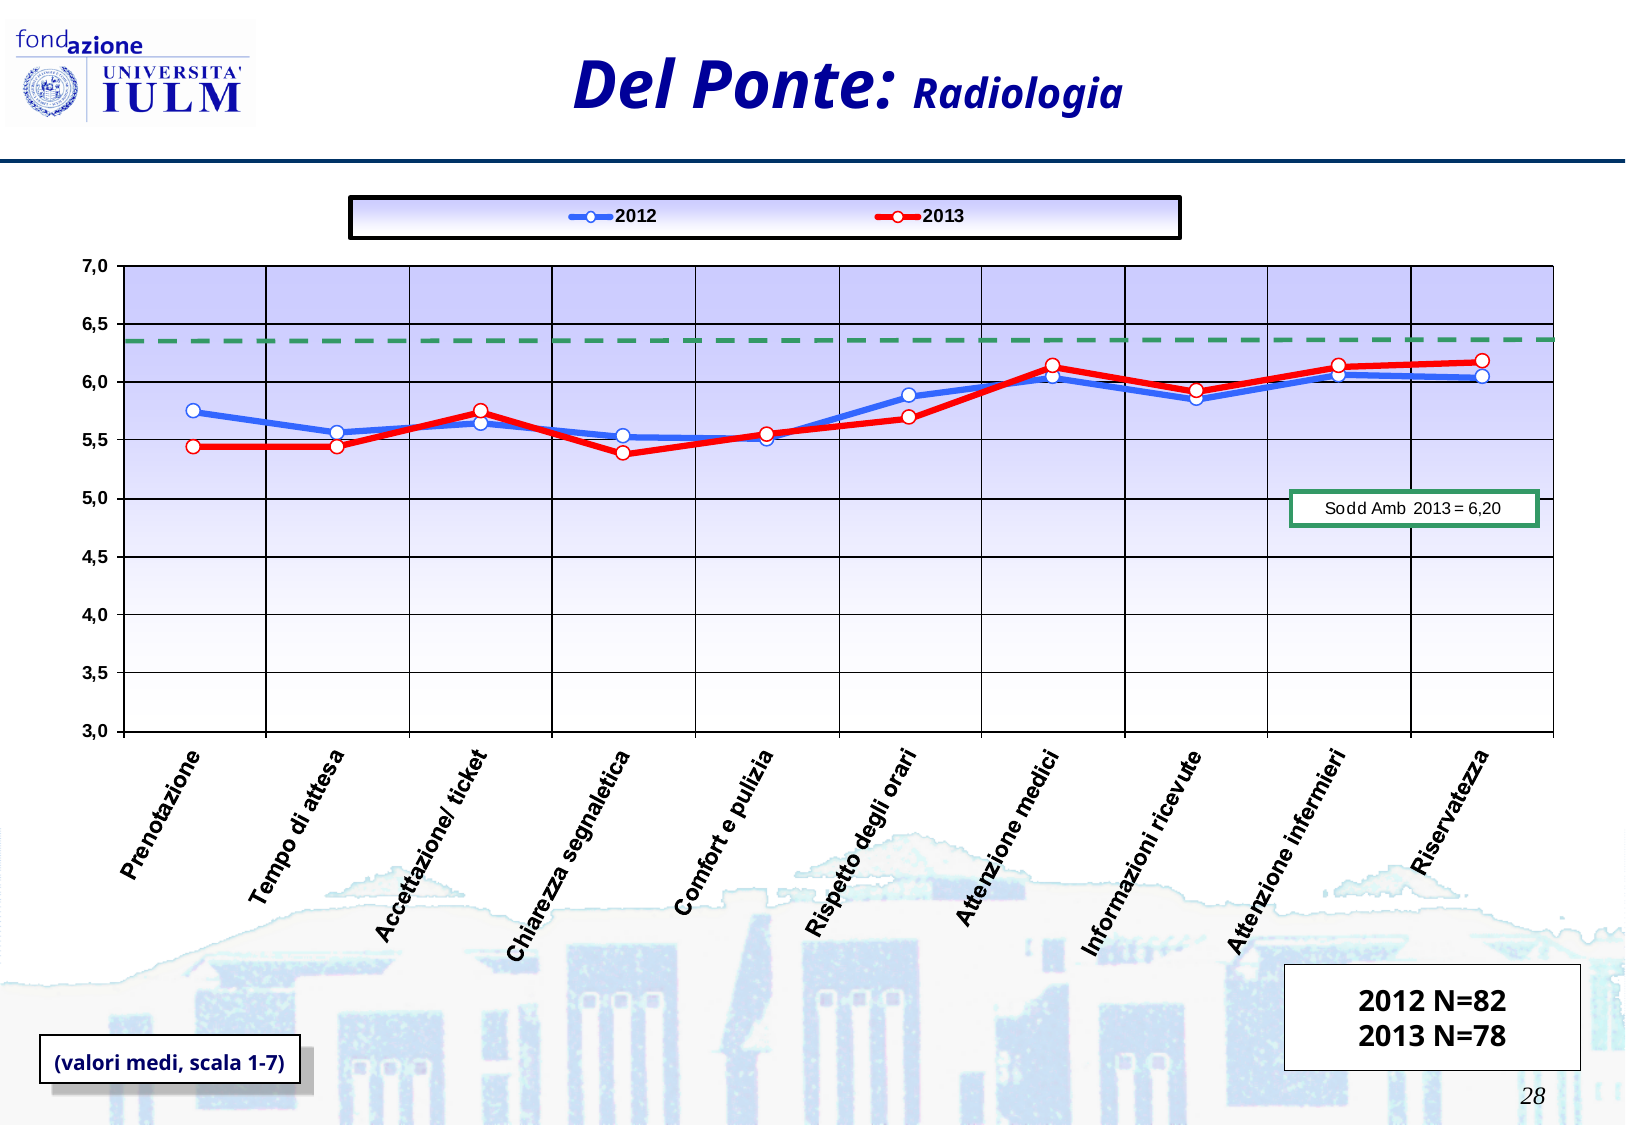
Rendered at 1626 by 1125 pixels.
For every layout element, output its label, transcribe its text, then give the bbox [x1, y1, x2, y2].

picture [46, 184, 1564, 1125]
text_box 2012 N=82 2013 N=78 [1284, 964, 1581, 1071]
picture [5, 19, 256, 127]
text_box Del Ponte: Radiologia [304, 18, 1392, 144]
